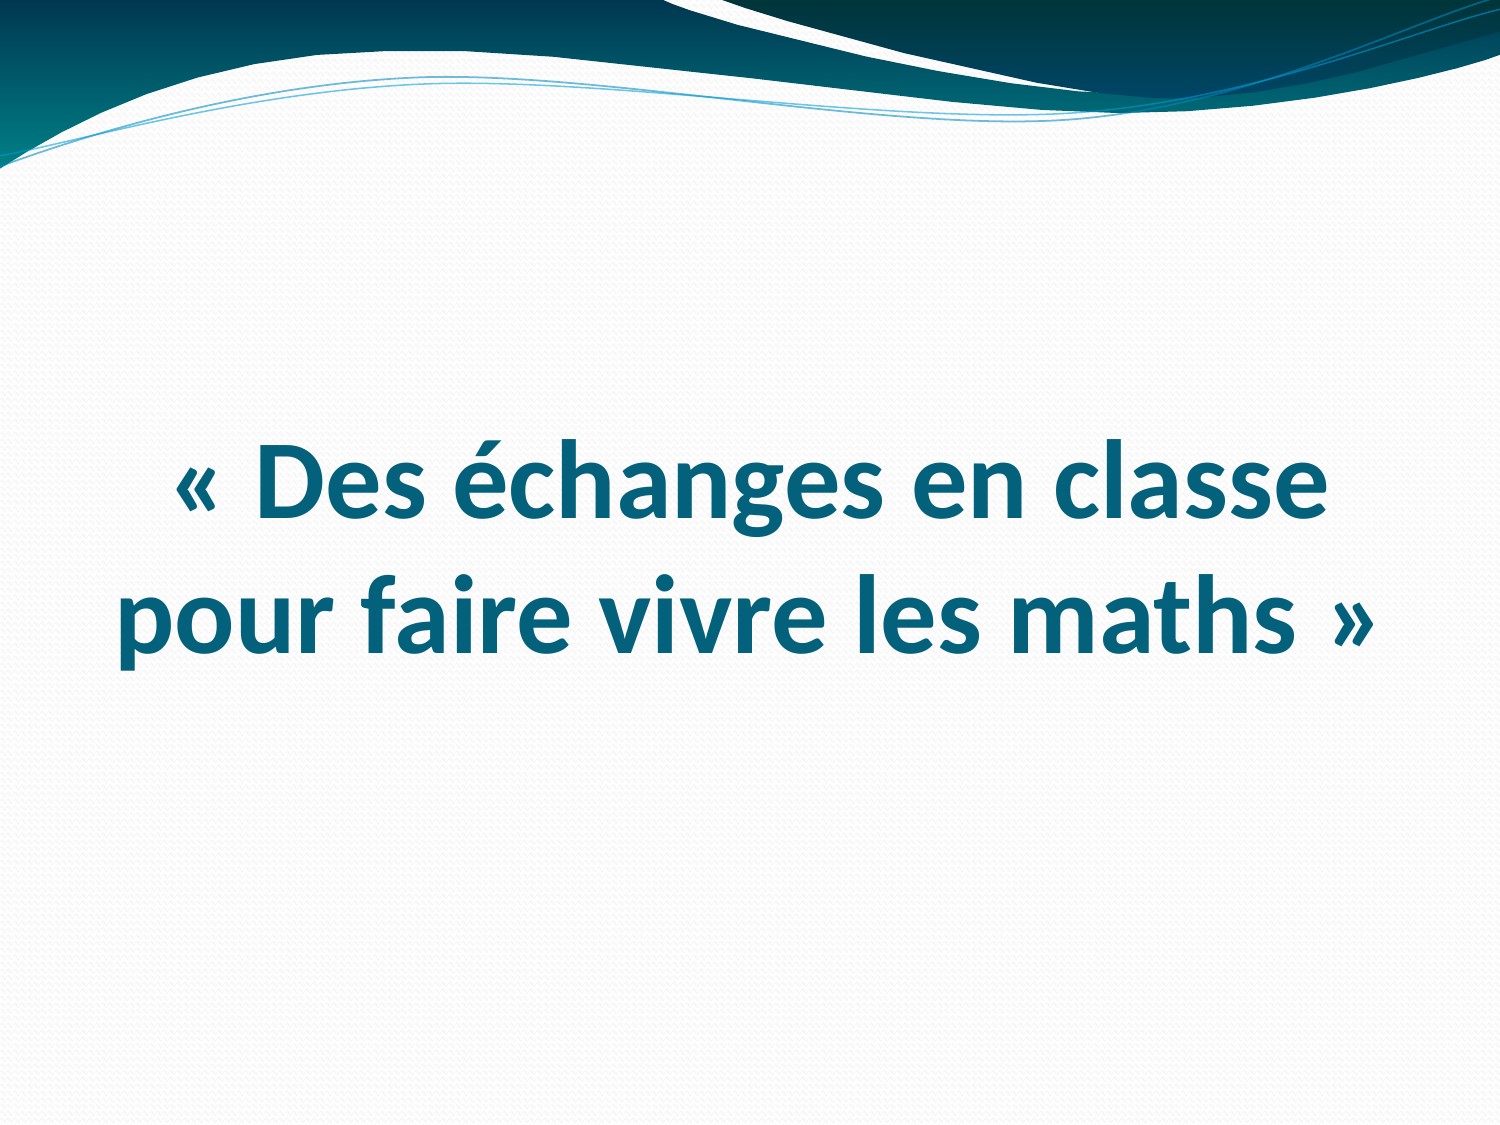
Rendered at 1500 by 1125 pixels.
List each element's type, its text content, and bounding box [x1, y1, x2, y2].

title « Des échanges en classe pour faire vivre les maths » [75, 115, 1426, 811]
